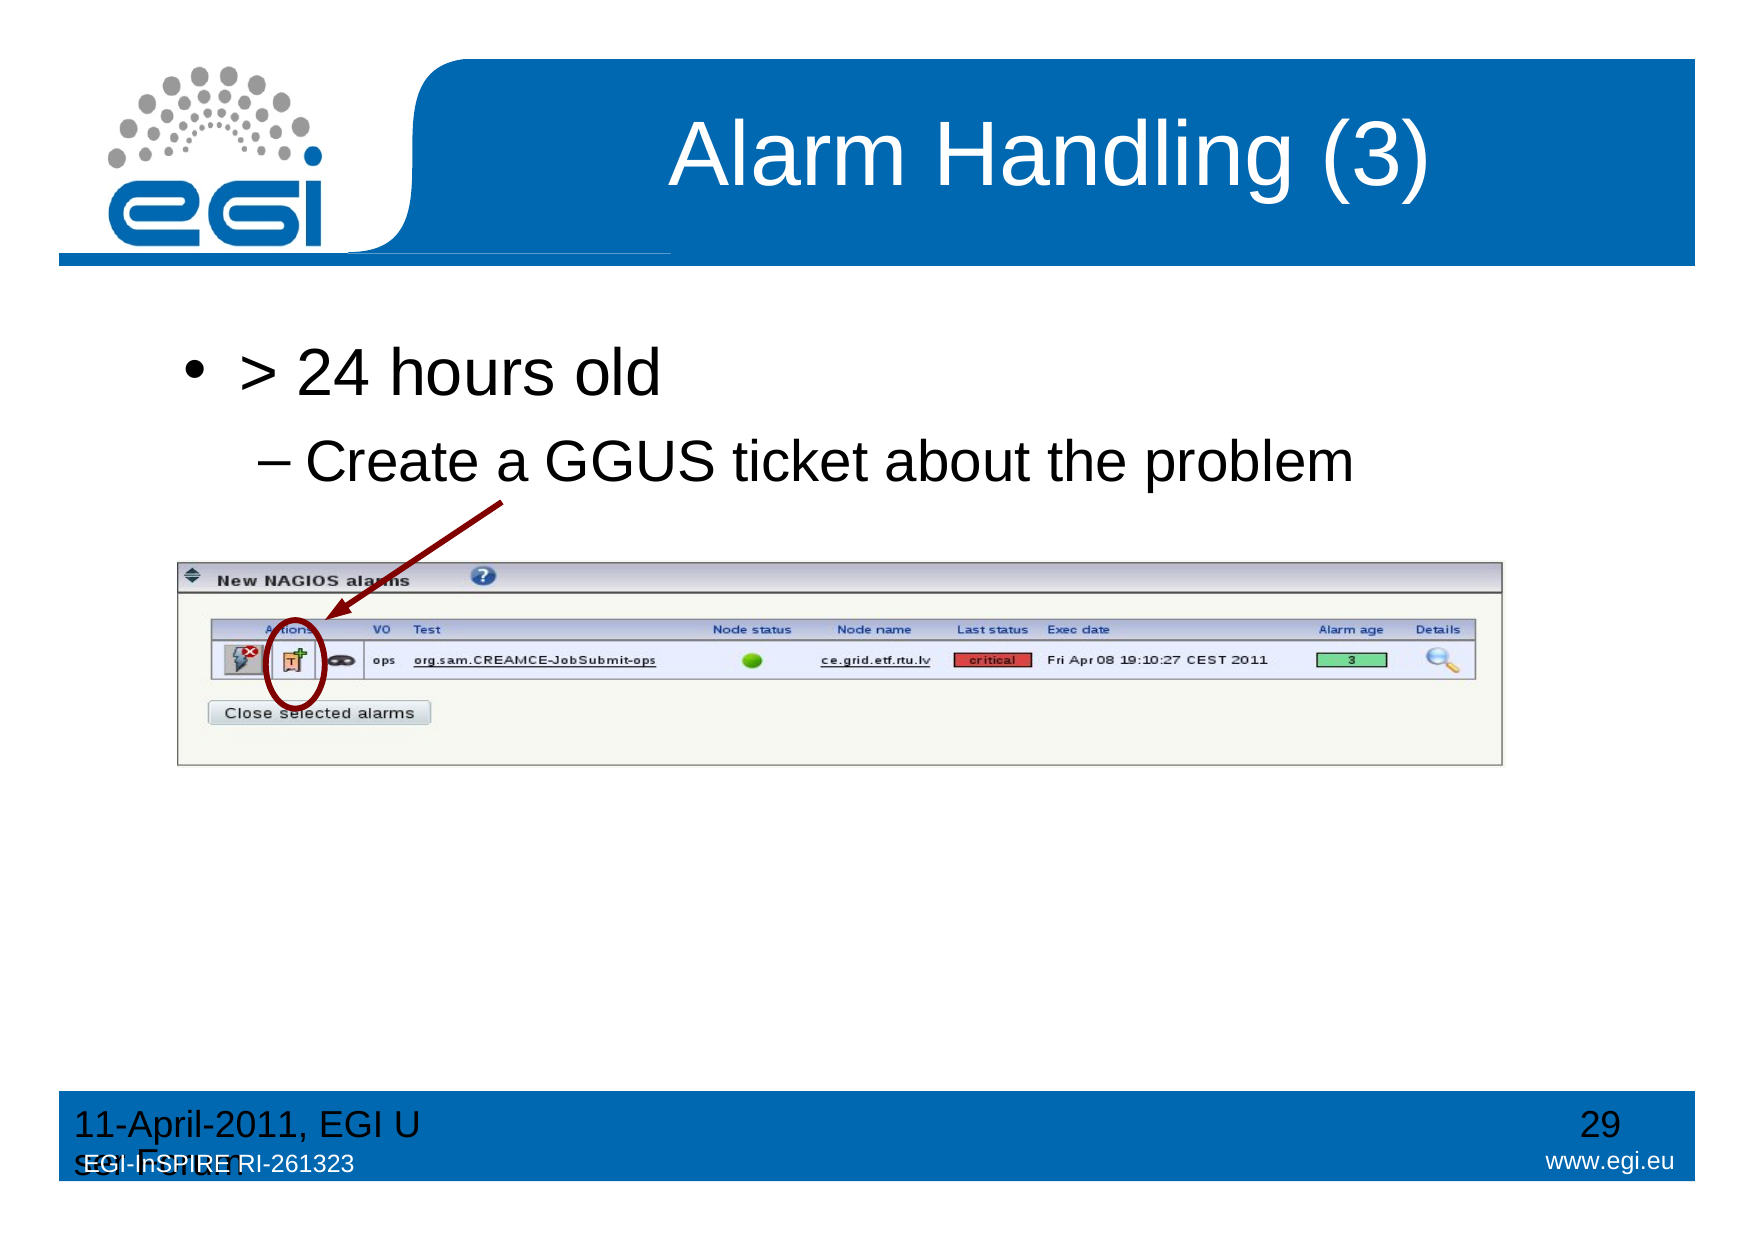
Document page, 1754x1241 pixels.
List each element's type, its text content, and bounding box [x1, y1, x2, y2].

title Alarm Handling (3) [439, 31, 1663, 267]
picture [59, 59, 348, 253]
list > 24 hours old Create a GGUS ticket about the problem [168, 320, 1614, 1062]
picture [177, 560, 1506, 768]
